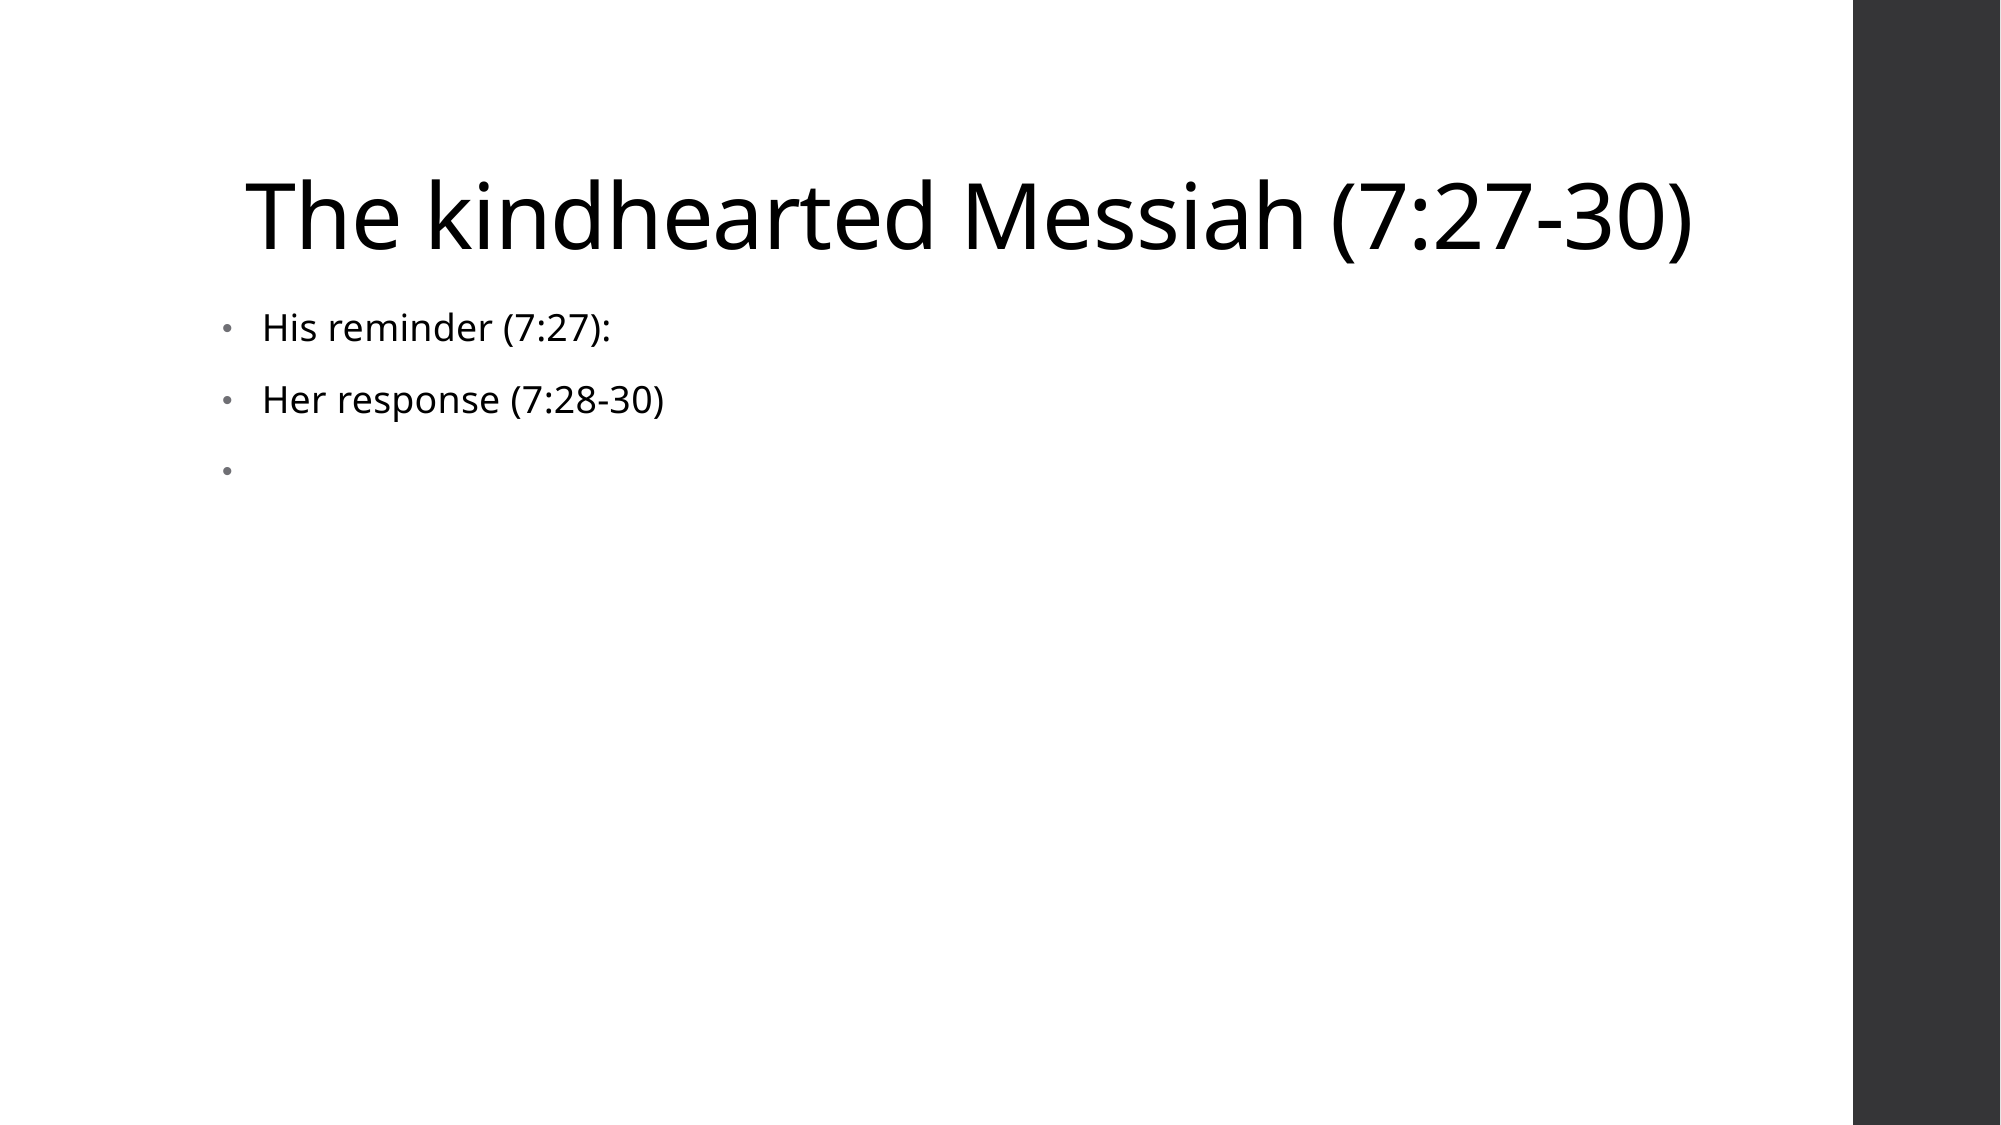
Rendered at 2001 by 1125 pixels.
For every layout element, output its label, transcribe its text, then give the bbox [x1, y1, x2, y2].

list His reminder (7:27): Her response (7:28-30) [206, 299, 1617, 1014]
title The kindhearted Messiah (7:27-30) [206, 60, 1797, 278]
